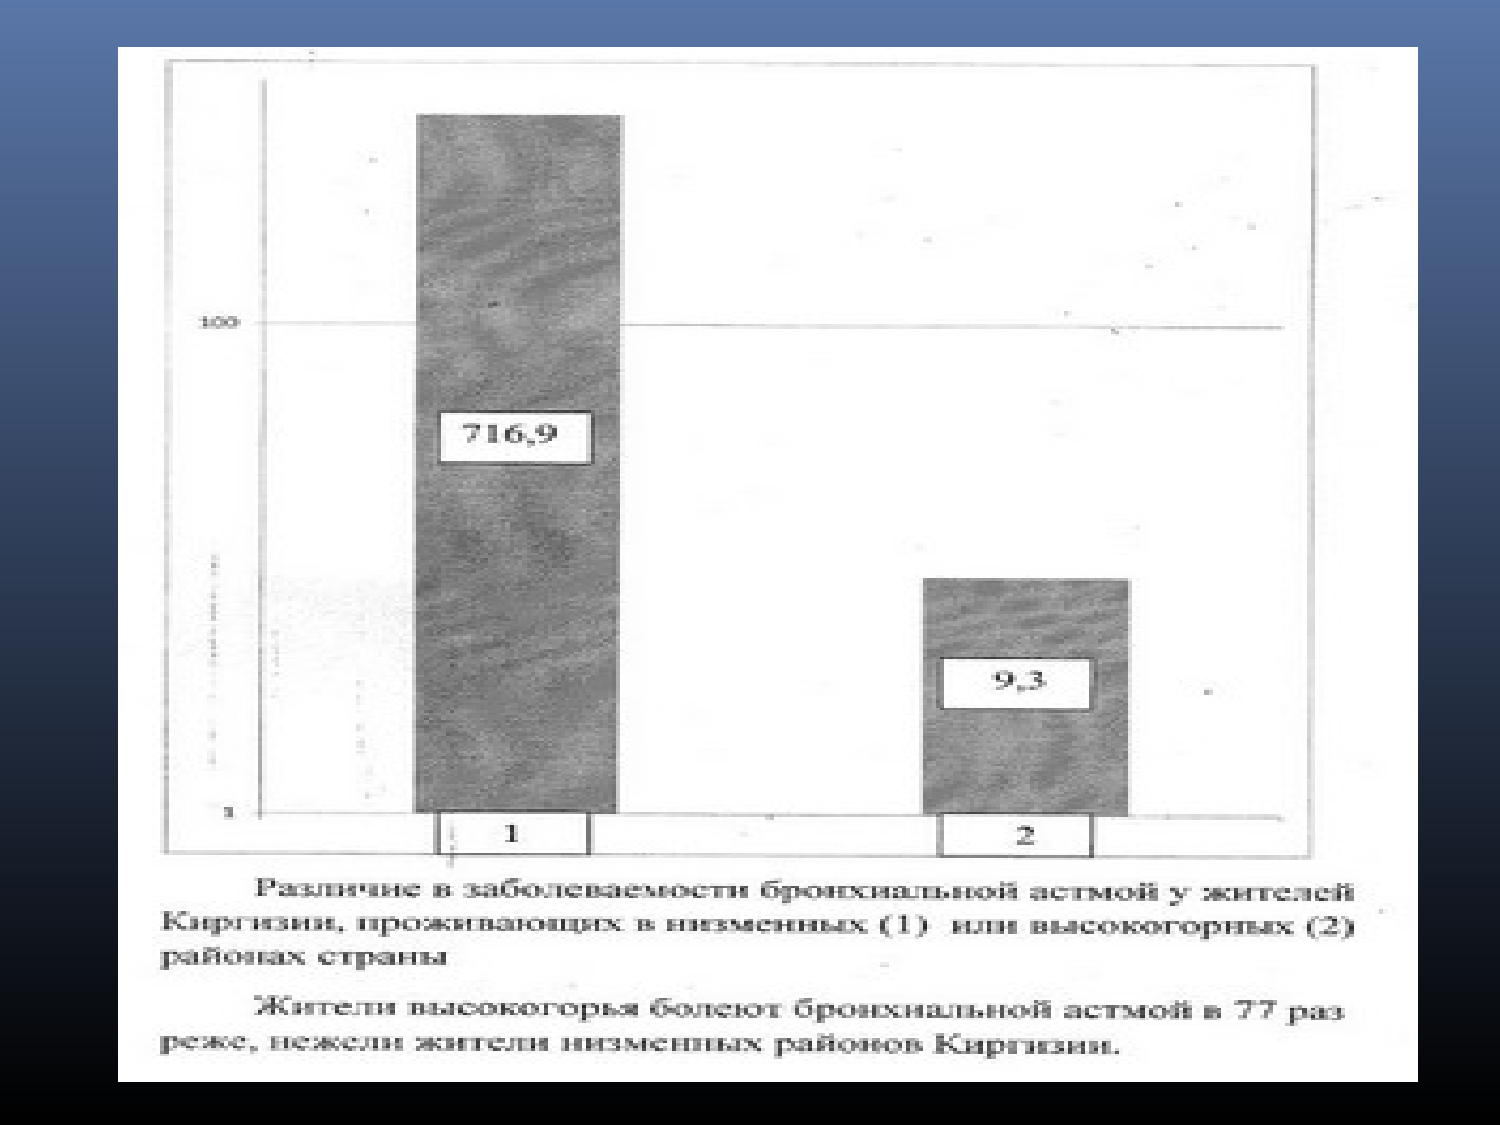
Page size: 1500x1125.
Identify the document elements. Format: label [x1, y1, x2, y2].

picture [118, 47, 1418, 1082]
